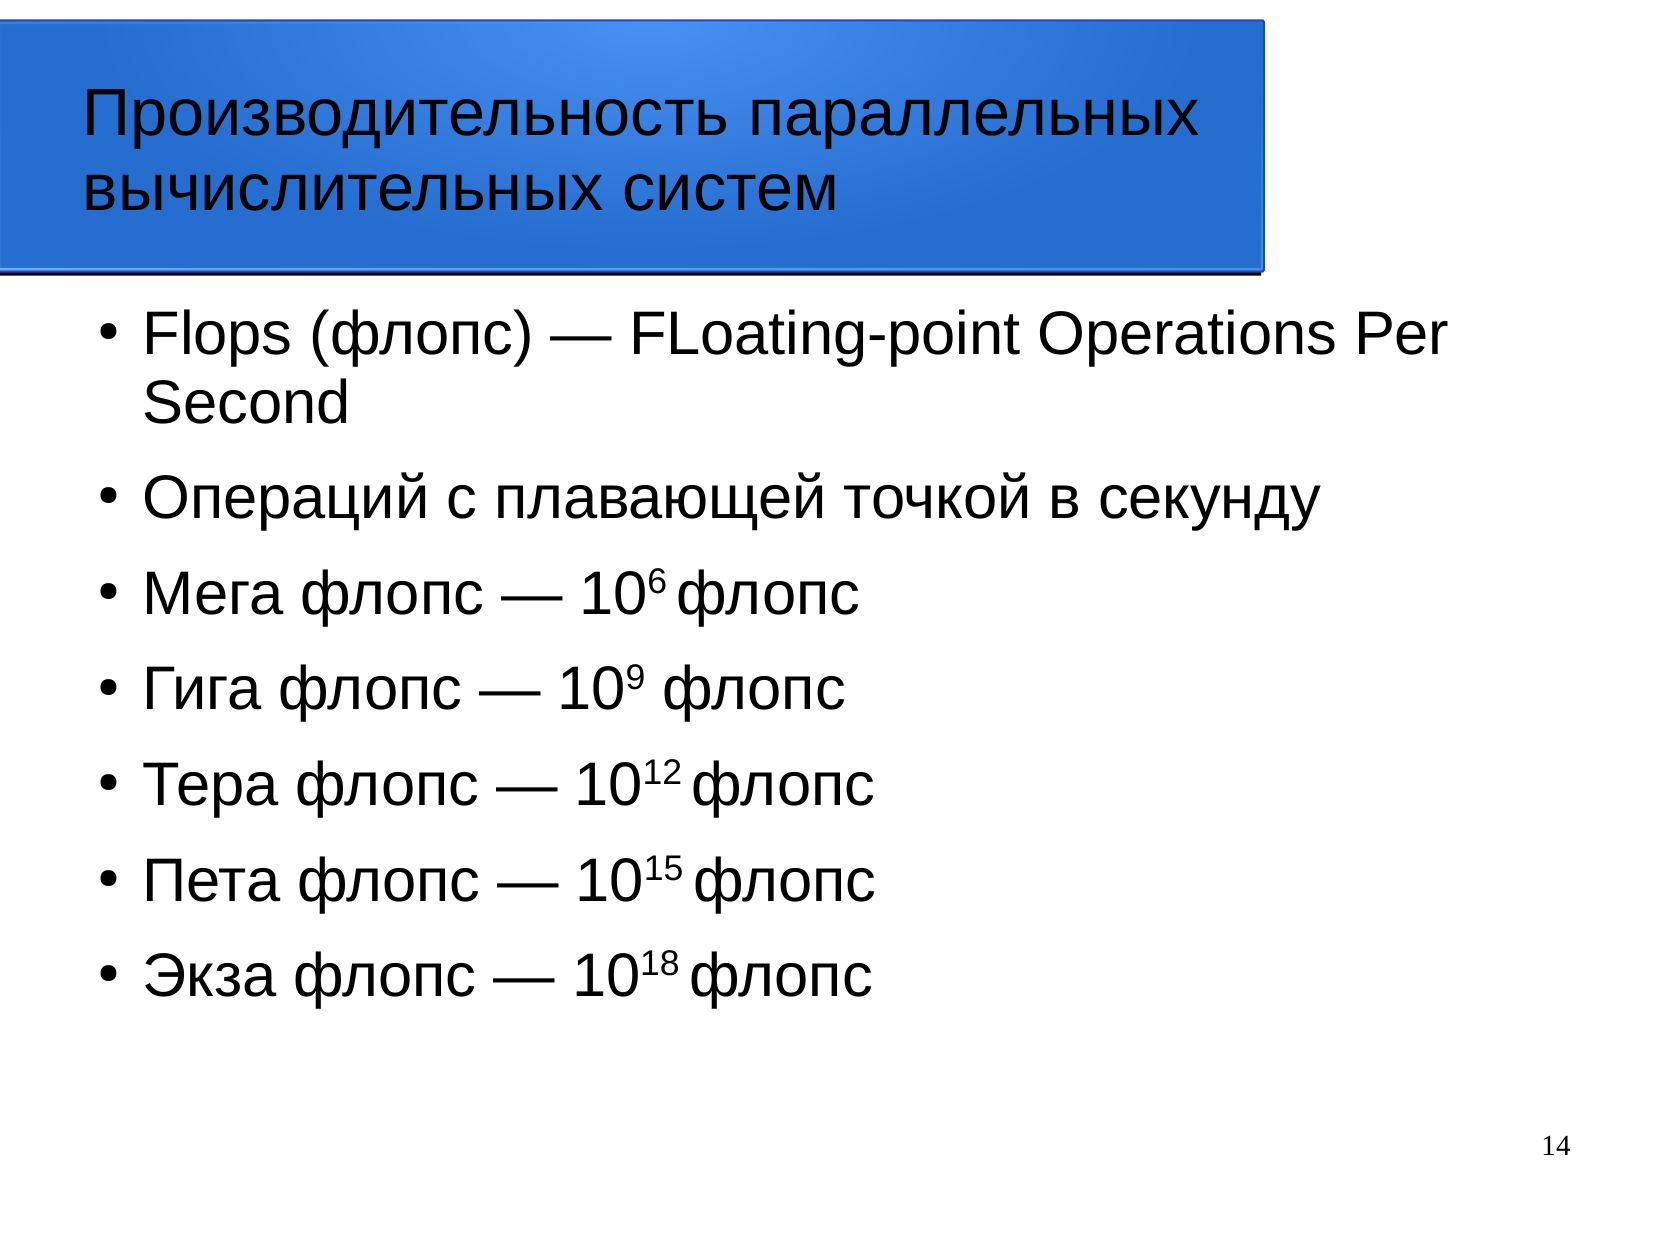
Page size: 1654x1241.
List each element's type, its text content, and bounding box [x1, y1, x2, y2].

list Flops (флопс) — FLoating-point Operations Per Second Операций с плавающей точкой в секунду Мега флопс — 106 флопс Гига флопс — 109 флопс Тера флопс — 1012 флопс Пета флопс — 1015 флопс Экза флопс — 1018 флопс [82, 299, 1571, 1019]
title Производительность параллельных вычислительных систем [82, 47, 1235, 252]
